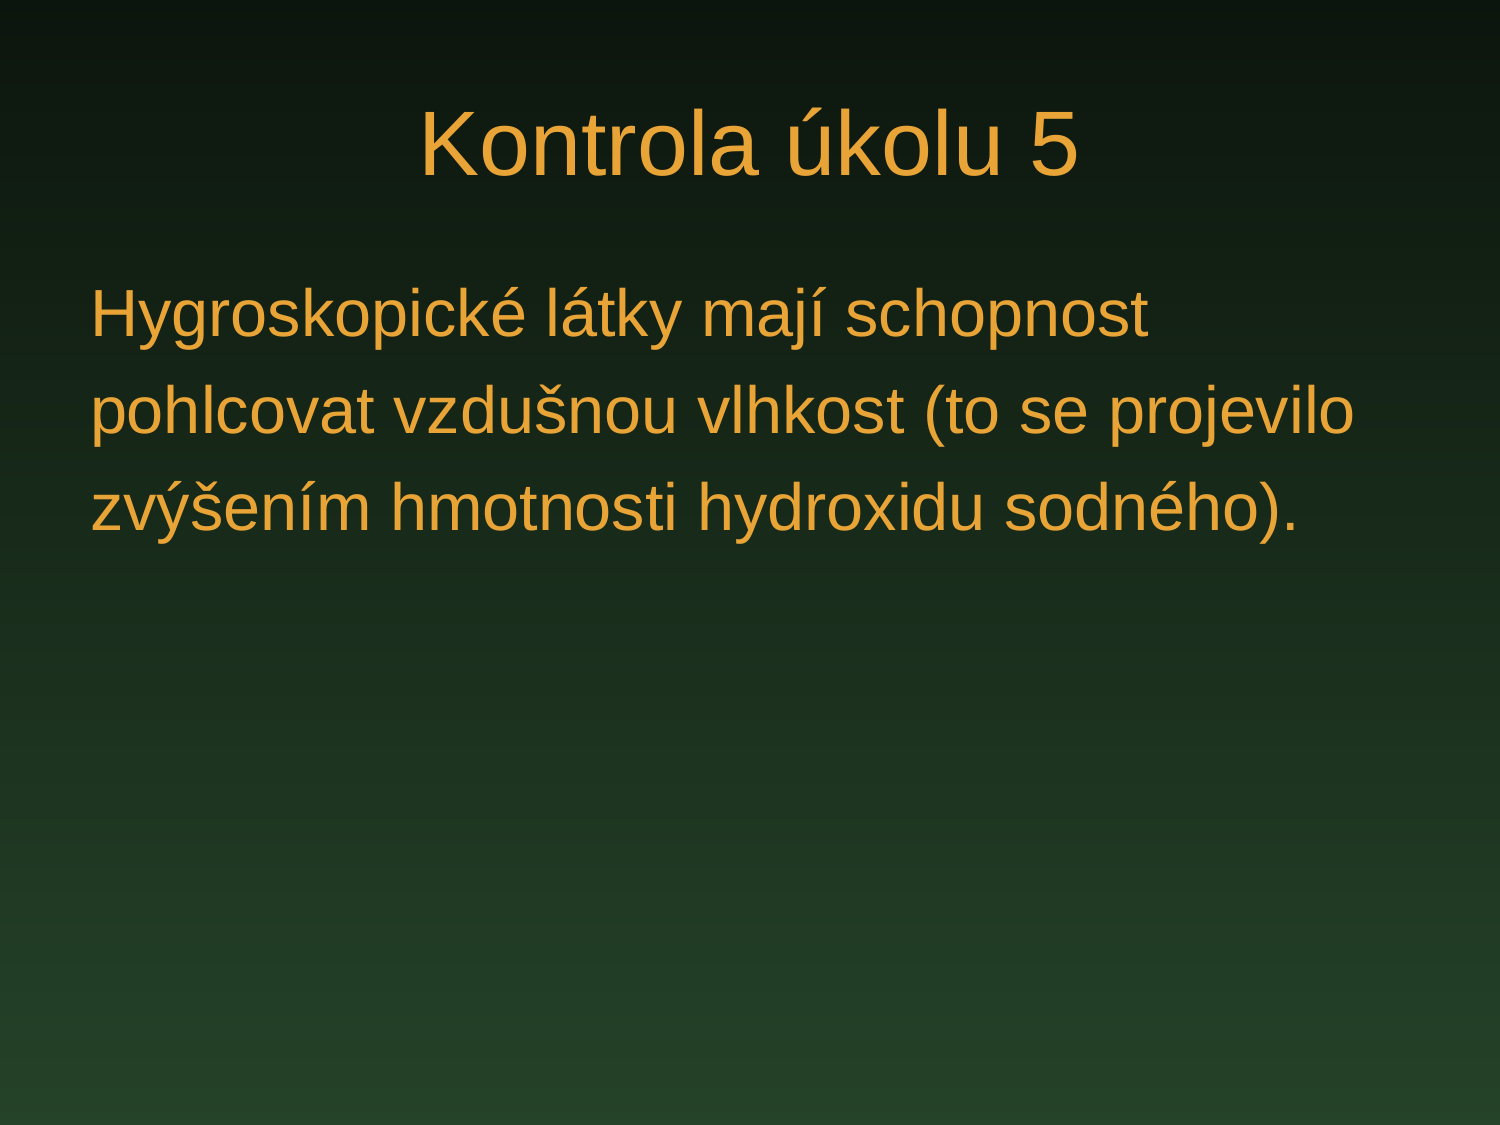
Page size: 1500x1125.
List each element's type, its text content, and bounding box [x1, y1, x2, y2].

list Hygroskopické látky mají schopnost pohlcovat vzdušnou vlhkost (to se projevilo zvýšením hmotnosti hydroxidu sodného). [75, 262, 1426, 1006]
title Kontrola úkolu 5 [75, 45, 1426, 233]
